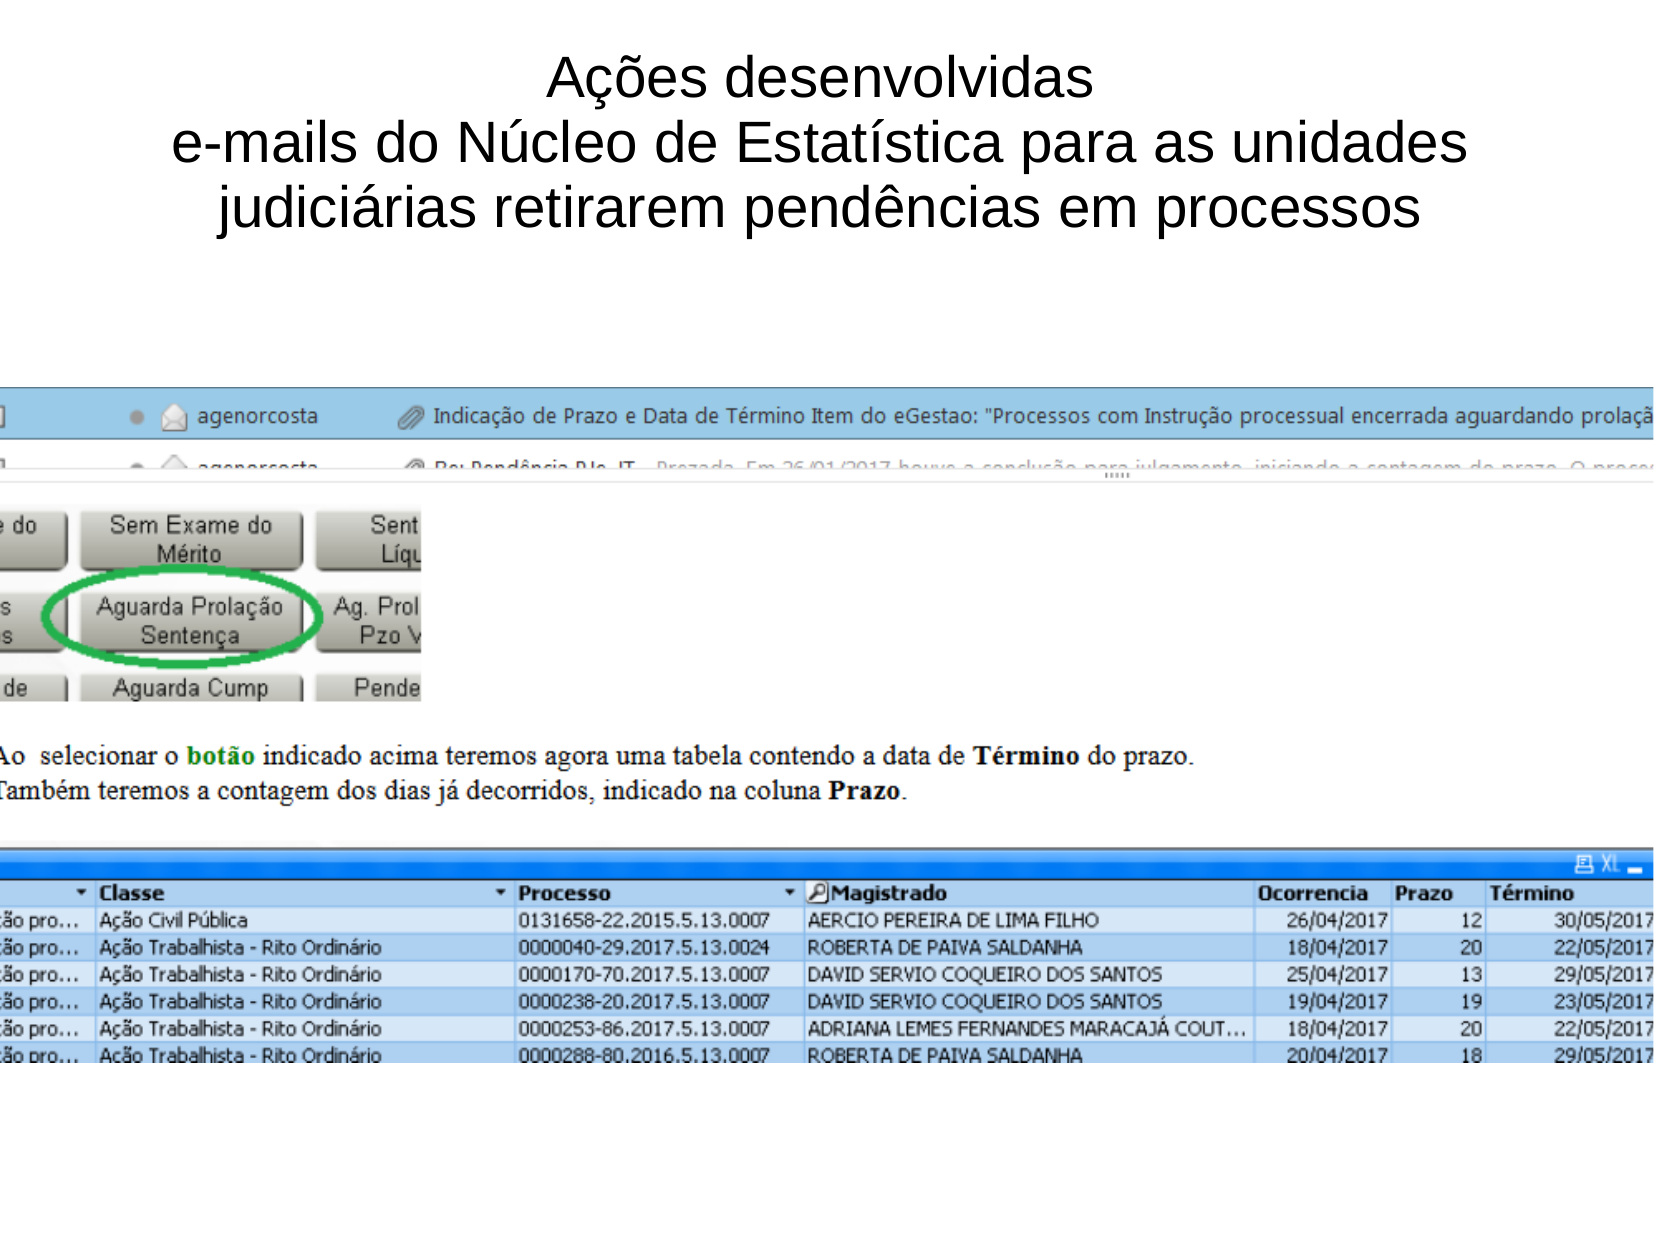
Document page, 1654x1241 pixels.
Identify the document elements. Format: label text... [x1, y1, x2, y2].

picture [0, 387, 1654, 1063]
title Ações desenvolvidas e-mails do Núcleo de Estatística para as unidades judiciárias retirarem pendências em processos [82, 36, 1559, 249]
